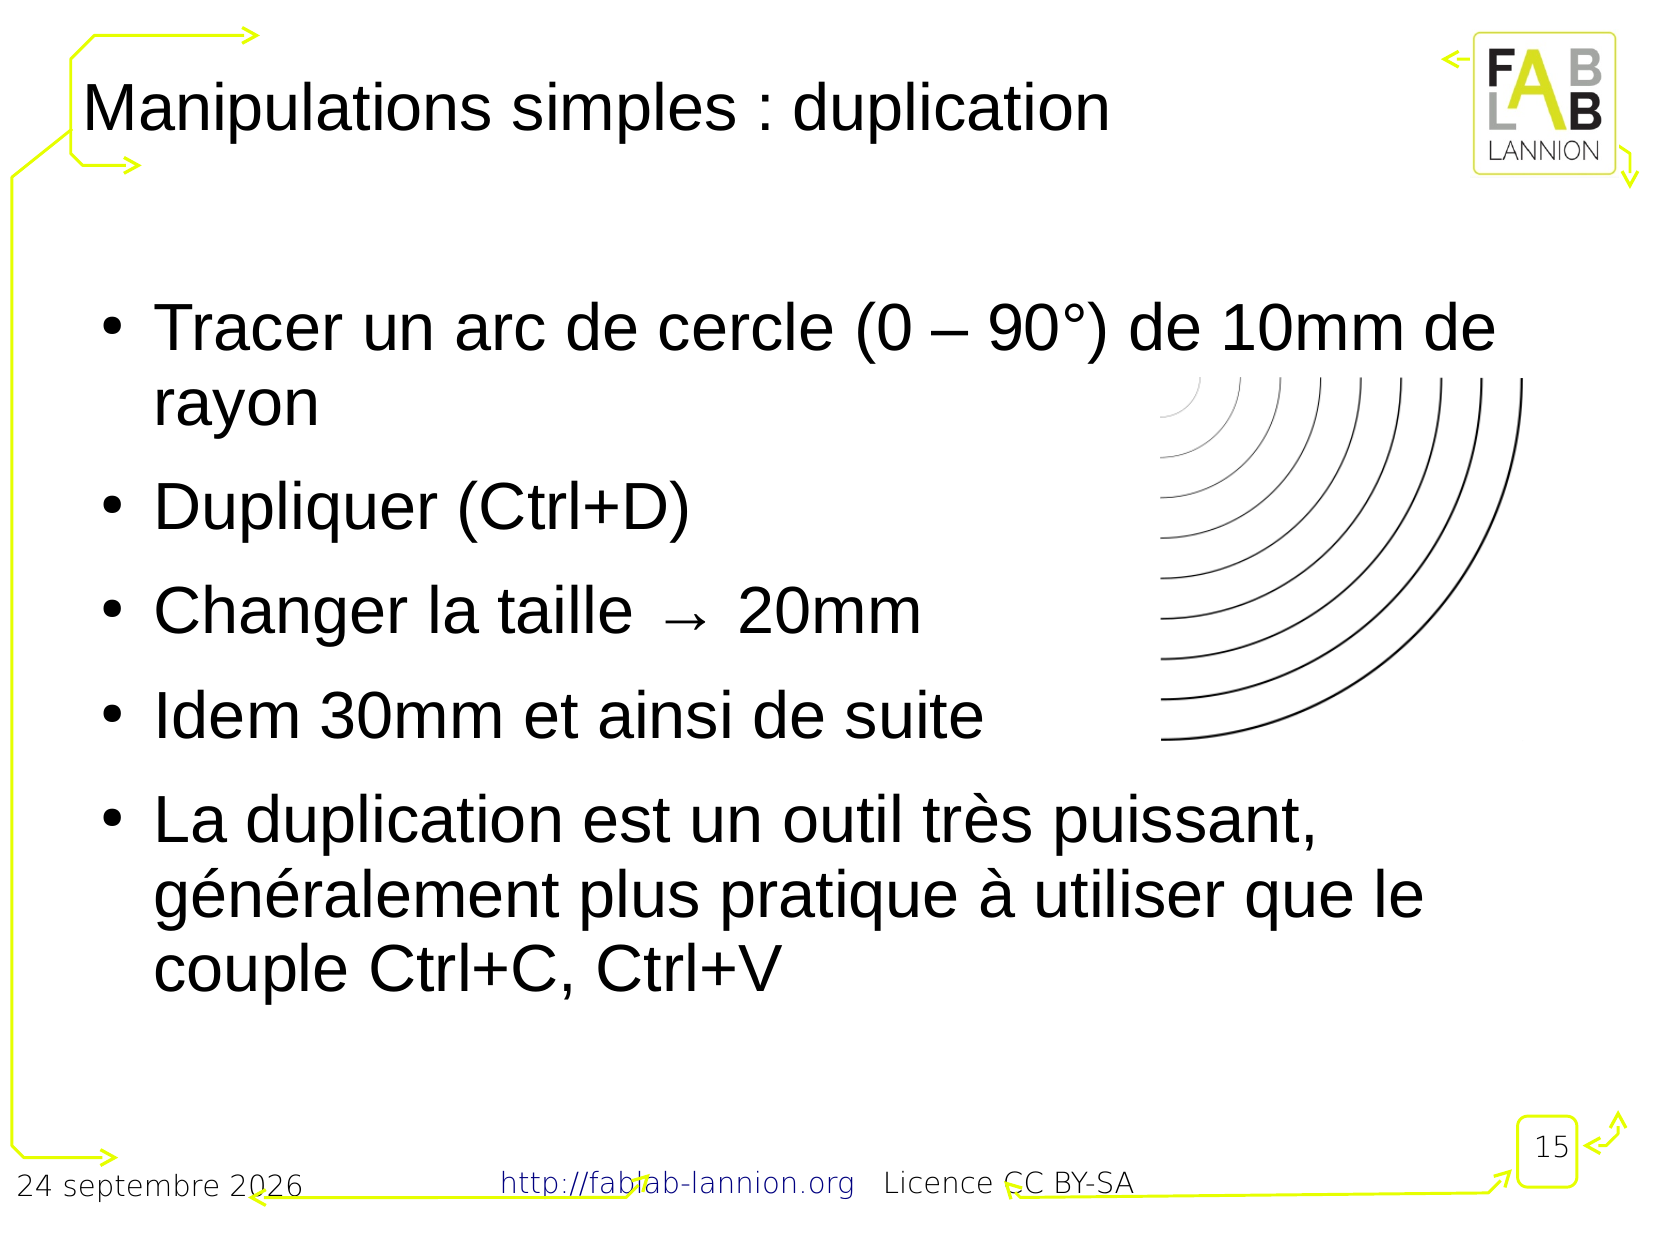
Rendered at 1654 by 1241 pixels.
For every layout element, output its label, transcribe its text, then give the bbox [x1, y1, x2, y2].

list Tracer un arc de cercle (0 – 90°) de 10mm de rayon Dupliquer (Ctrl+D) Changer la taille → 20mm Idem 30mm et ainsi de suite La duplication est un outil très puissant, généralement plus pratique à utiliser que le couple Ctrl+C, Ctrl+V [82, 290, 1571, 1010]
picture [1160, 377, 1524, 742]
picture [1470, 29, 1619, 178]
title Manipulations simples : duplication [82, 49, 1441, 166]
